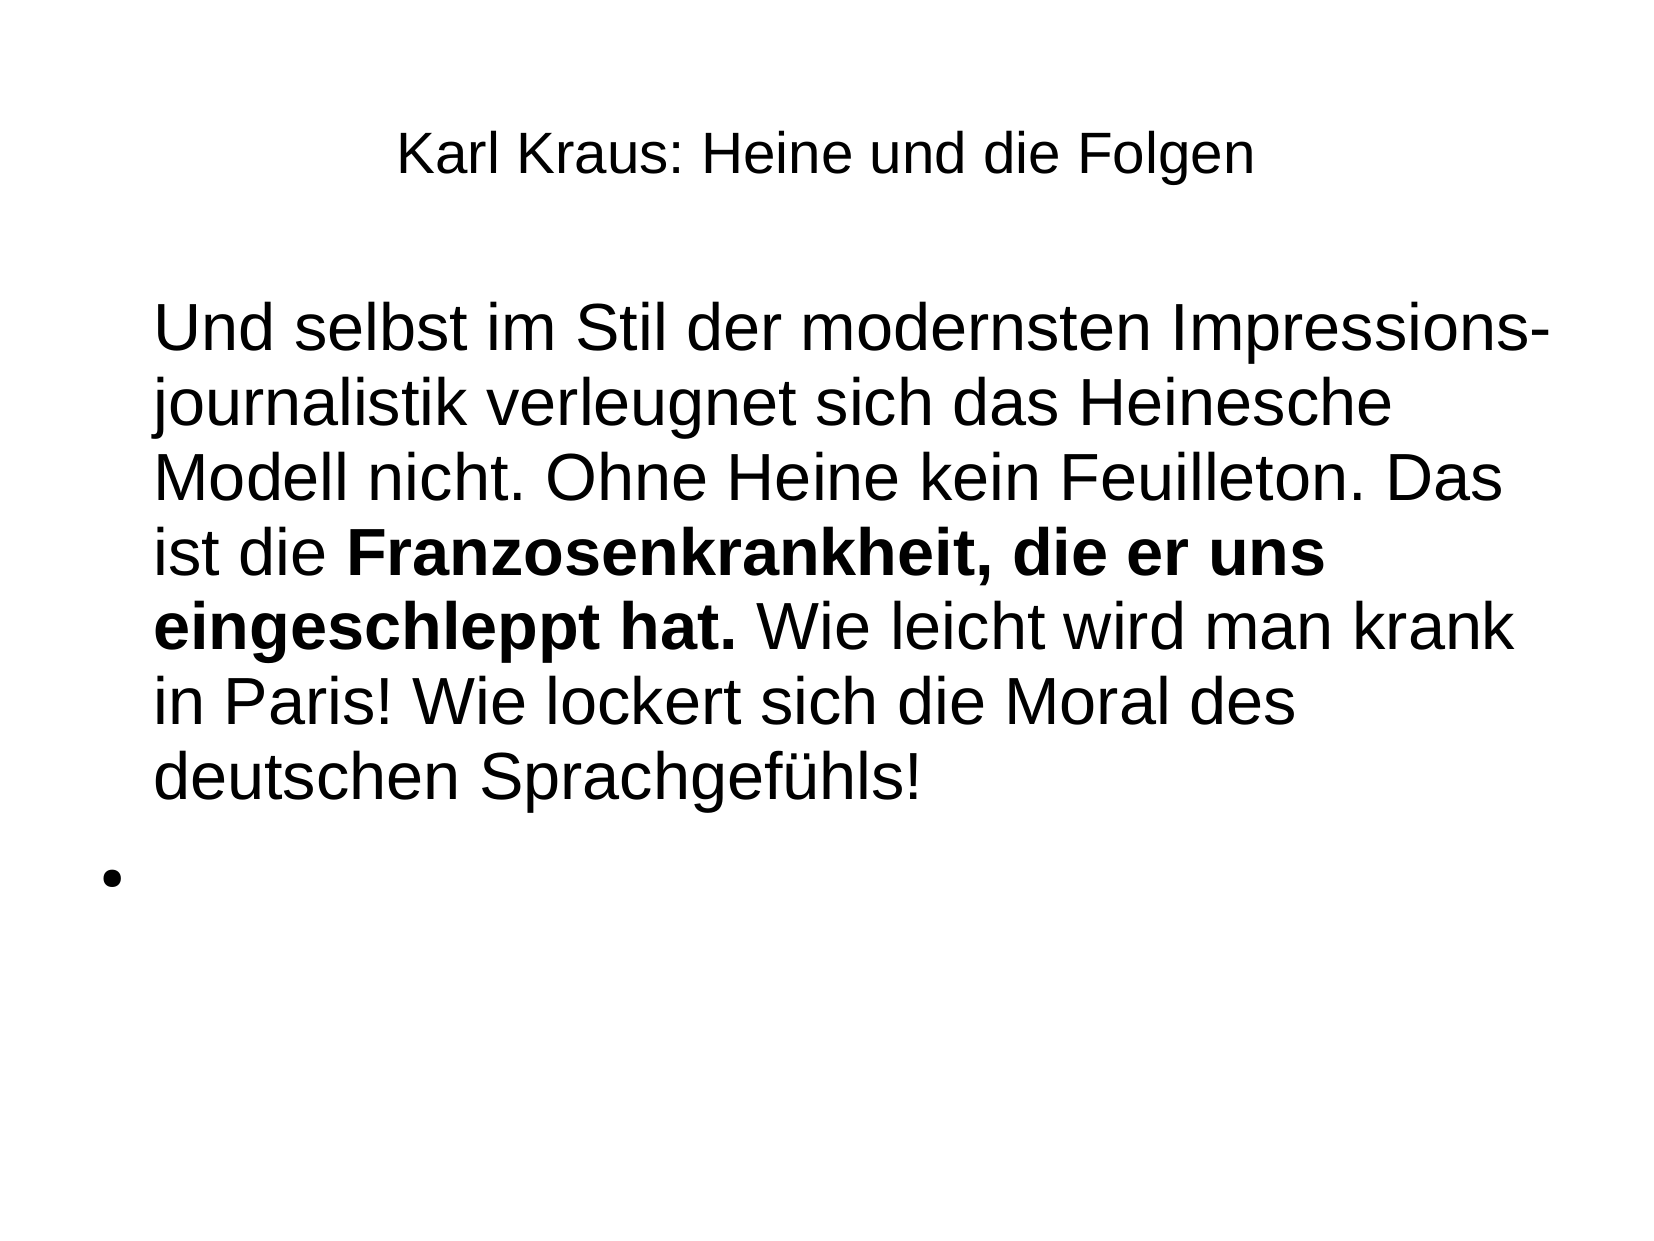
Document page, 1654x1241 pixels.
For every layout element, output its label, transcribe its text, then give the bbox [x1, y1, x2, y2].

title Karl Kraus: Heine und die Folgen [82, 49, 1571, 257]
list Und selbst im Stil der modernsten Impressions- journalistik verleugnet sich das Heinesche Modell nicht. Ohne Heine kein Feuilleton. Das ist die Franzosenkrankheit, die er uns eingeschleppt hat. Wie leicht wird man krank in Paris! Wie lockert sich die Moral des deutschen Sprachgefühls! [82, 290, 1571, 1010]
